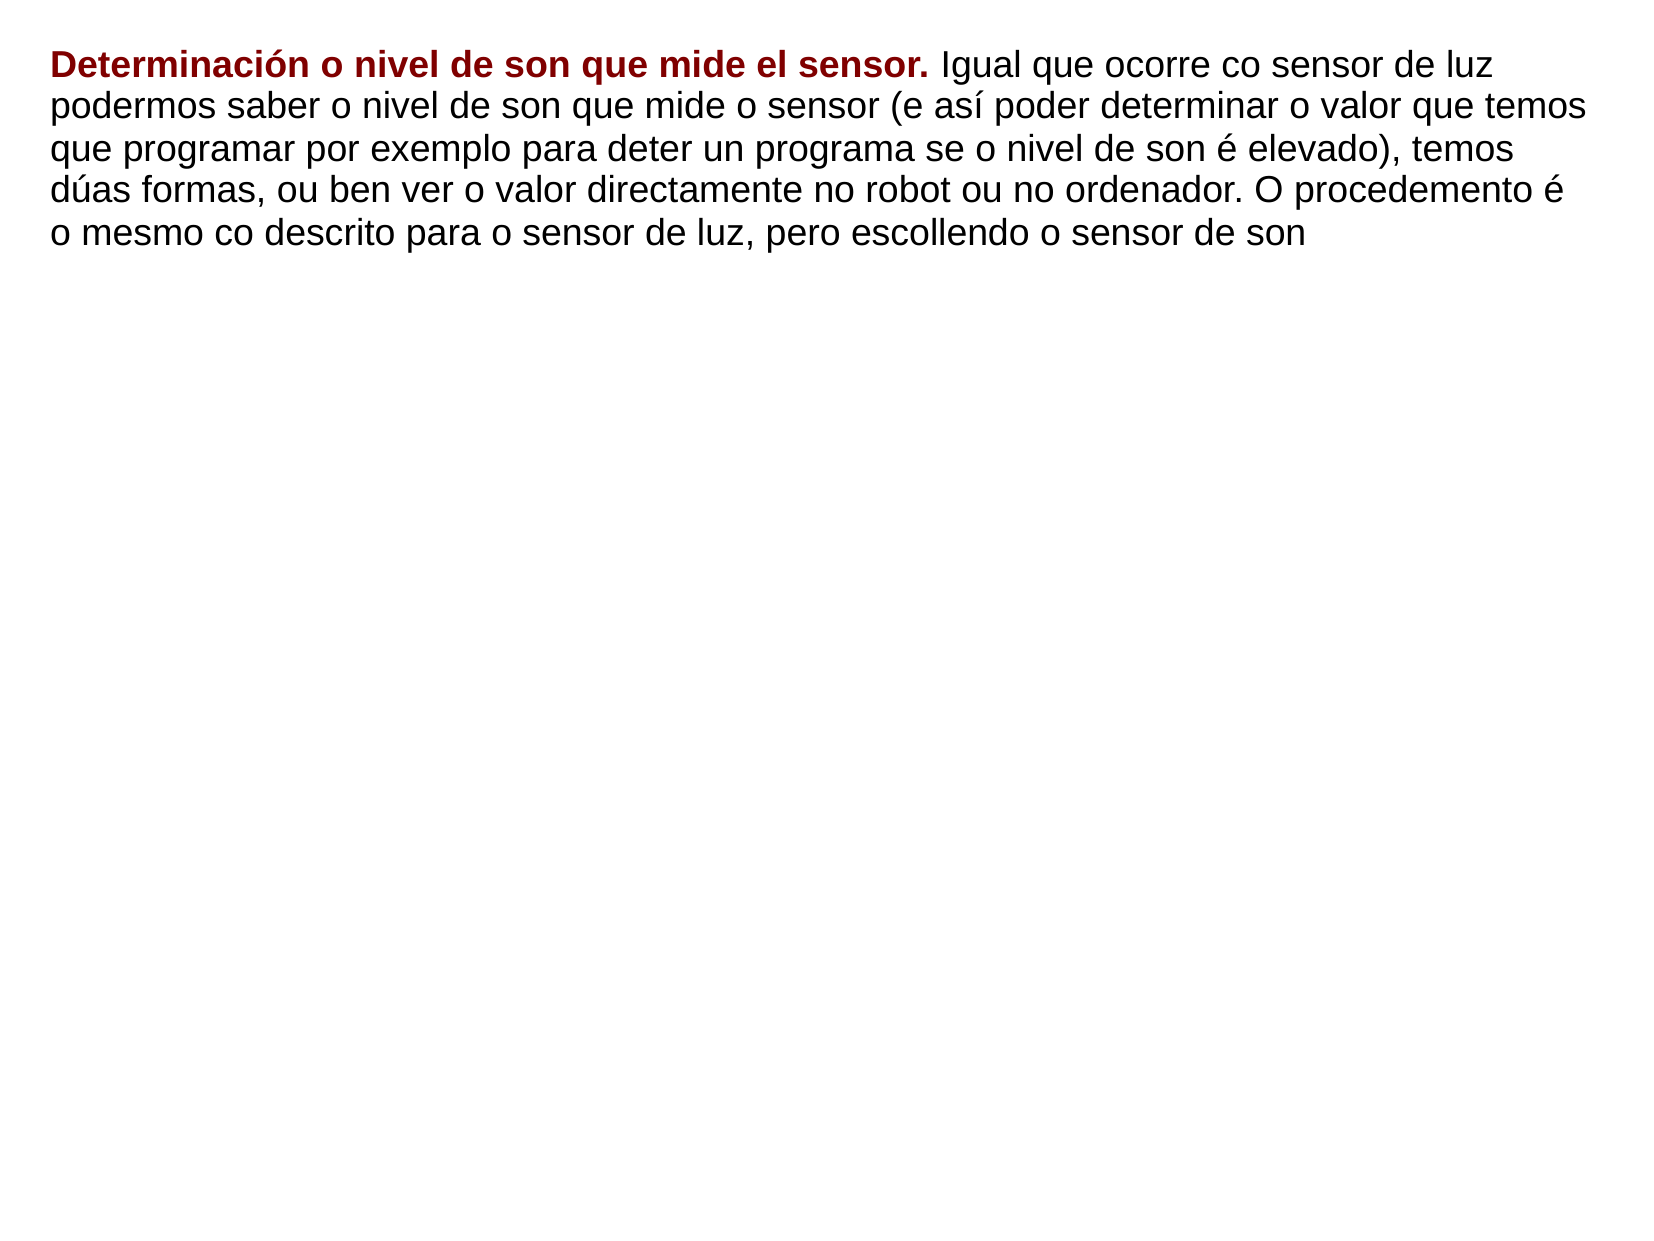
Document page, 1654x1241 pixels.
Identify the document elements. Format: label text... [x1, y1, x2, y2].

text_box Determinación o nivel de son que mide el sensor. Igual que ocorre co sensor de luz podermos saber o nivel de son que mide o sensor (e así poder determinar o valor que temos que programar por exemplo para deter un programa se o nivel de son é elevado), temos dúas formas, ou ben ver o valor directamente no robot ou no ordenador. O procedemento é o mesmo co descrito para o sensor de luz, pero escollendo o sensor de son [35, 35, 1607, 259]
